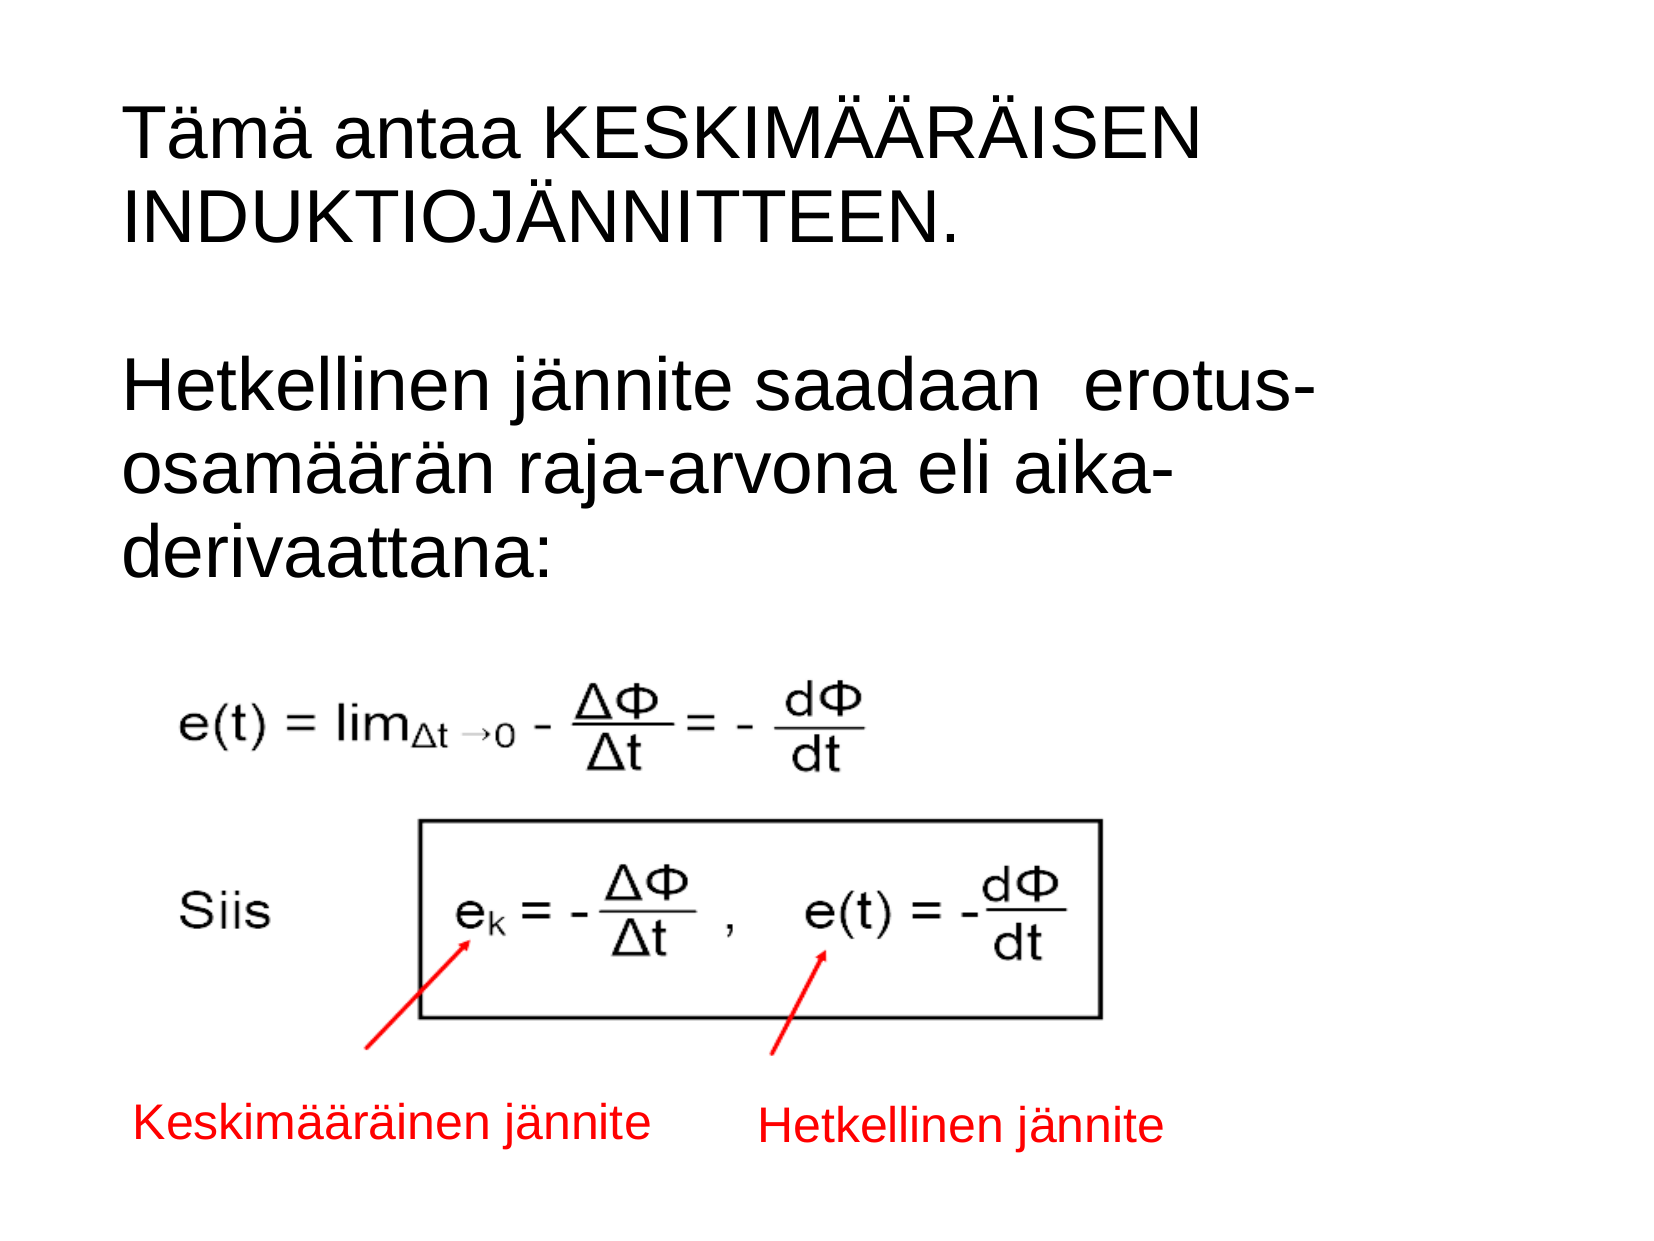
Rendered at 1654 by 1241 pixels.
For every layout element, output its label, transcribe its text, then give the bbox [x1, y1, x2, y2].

text_box Keskimääräinen jännite [118, 1086, 668, 1158]
picture [129, 604, 1200, 1075]
text_box Tämä antaa KESKIMÄÄRÄISEN INDUKTIOJÄNNITTEEN. Hetkellinen jännite saadaan erotus-osamäärän raja-arvona eli aika- derivaattana: [106, 82, 1471, 602]
text_box Hetkellinen jännite [742, 1090, 1524, 1217]
